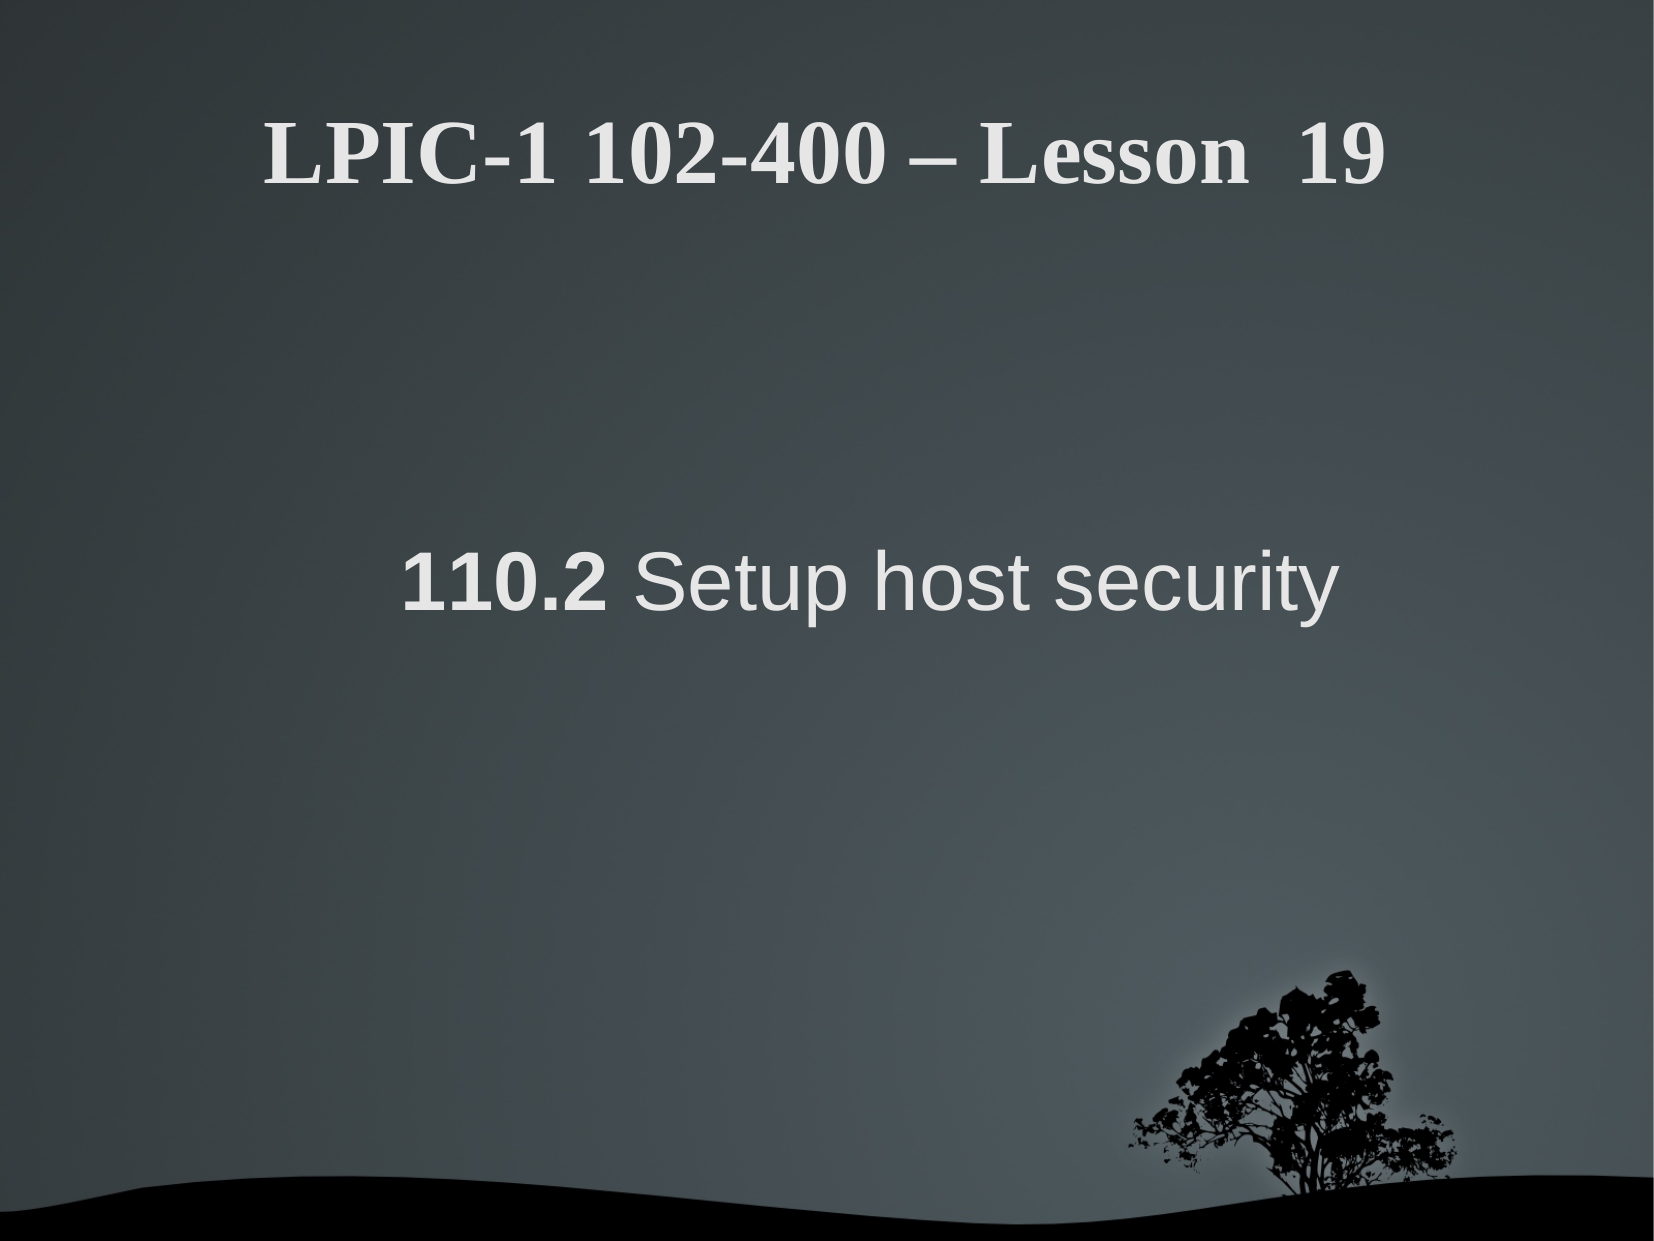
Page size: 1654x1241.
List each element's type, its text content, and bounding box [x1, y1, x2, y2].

list 110.2 Setup host security [82, 290, 1571, 1109]
picture [0, 0, 1654, 1241]
title LPIC-1 102-400 – Lesson 19 [82, 49, 1571, 257]
